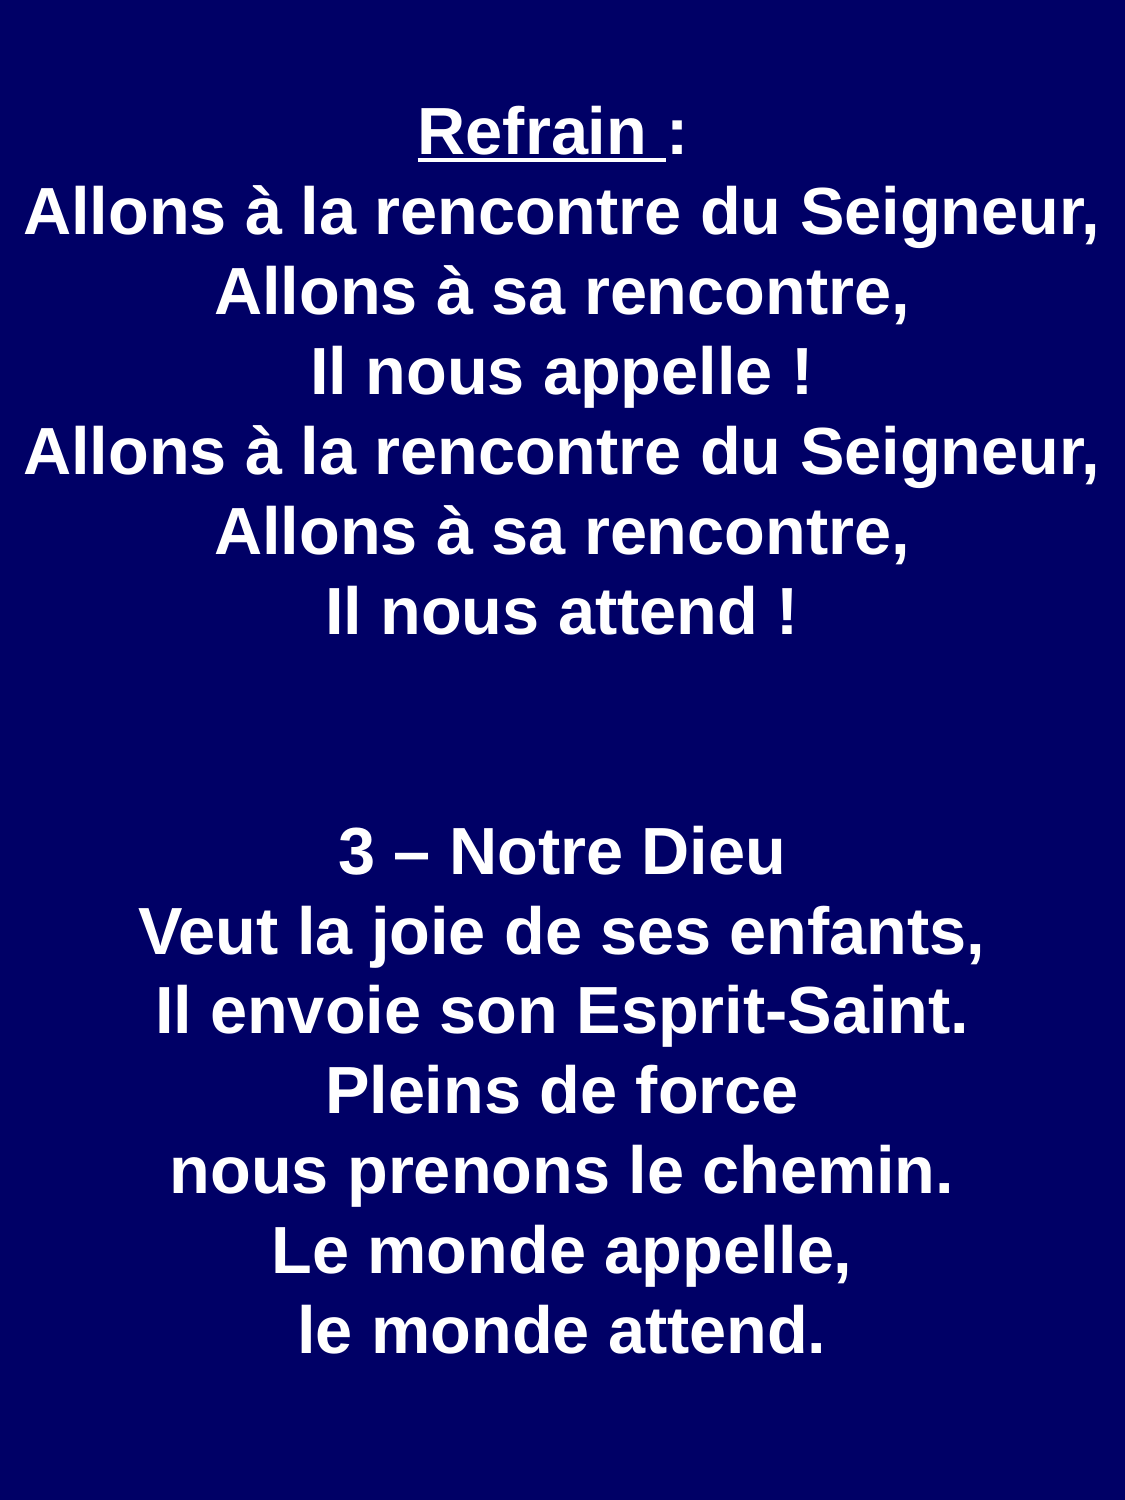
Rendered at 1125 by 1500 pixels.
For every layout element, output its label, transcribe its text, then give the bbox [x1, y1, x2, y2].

text_box Refrain : Allons à la rencontre du Seigneur, Allons à sa rencontre, Il nous appelle ! Allons à la rencontre du Seigneur, Allons à sa rencontre, Il nous attend ! 3 – Notre Dieu Veut la joie de ses enfants, Il envoie son Esprit-Saint. Pleins de force nous prenons le chemin. Le monde appelle, le monde attend. [0, 35, 1125, 1500]
